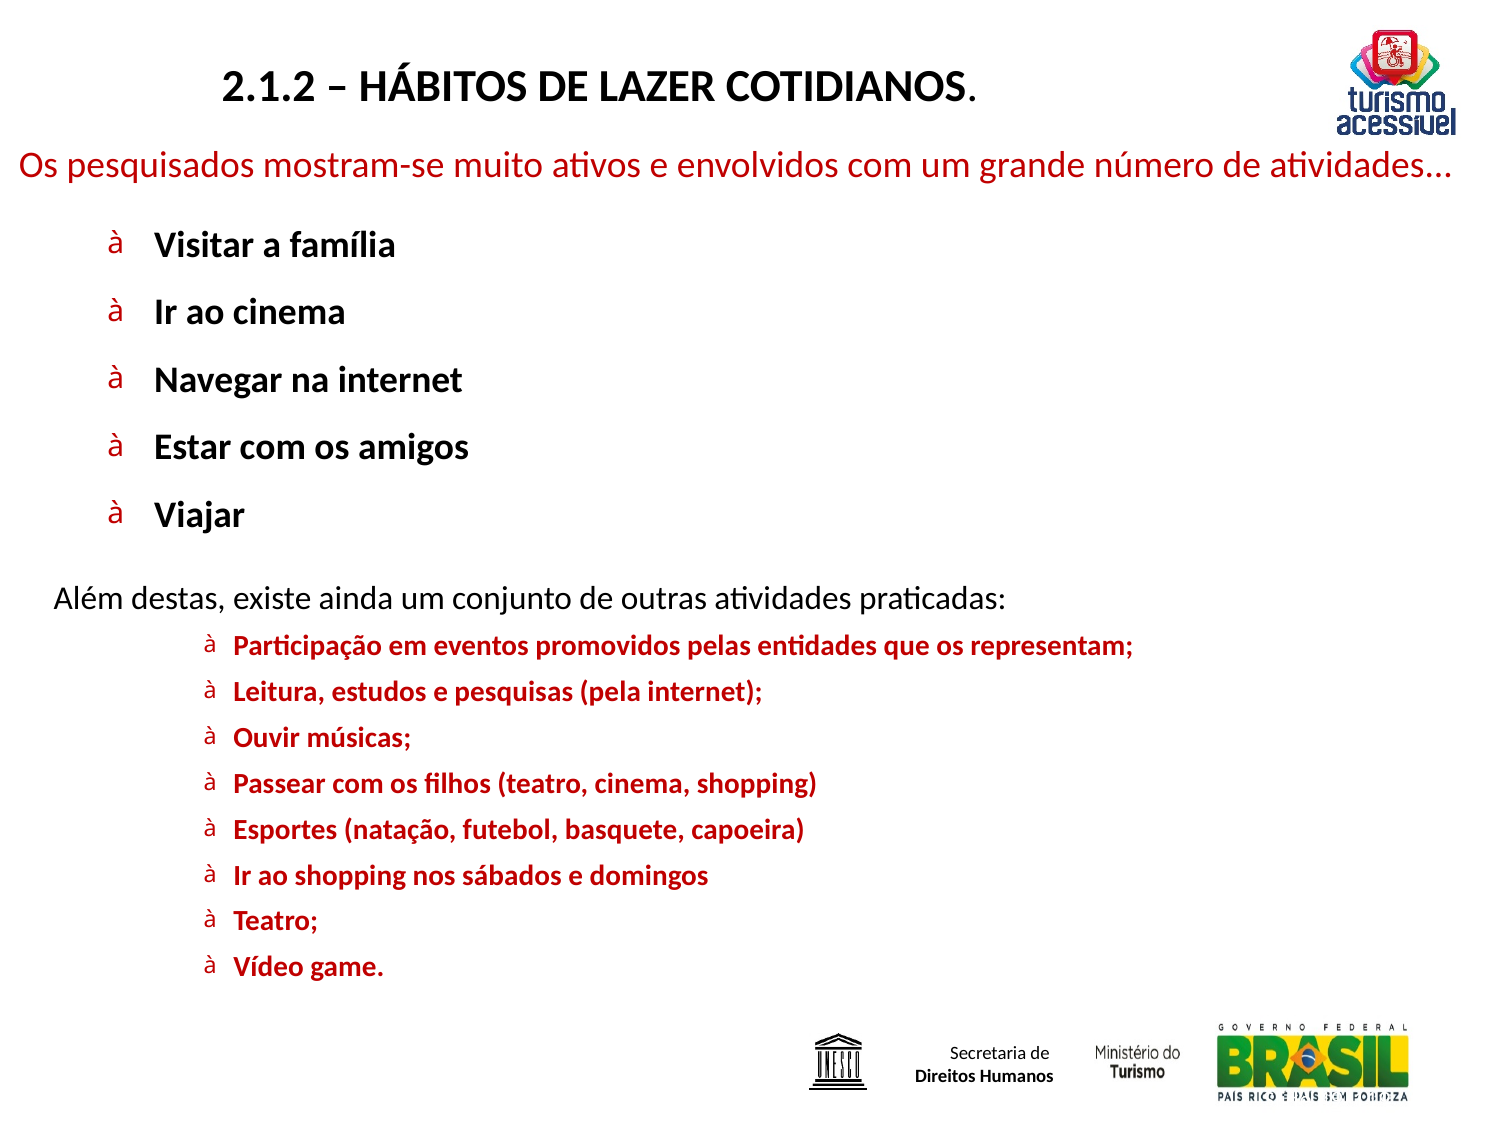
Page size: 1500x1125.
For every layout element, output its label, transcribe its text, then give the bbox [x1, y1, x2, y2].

text_box Os pesquisados mostram-se muito ativos e envolvidos com um grande número de atividades... [4, 125, 1500, 193]
text_box 2.1.2 – Hábitos de lazer cotidianos. [207, 48, 1270, 173]
text_box Além destas, existe ainda um conjunto de outras atividades praticadas: Participação em eventos promovidos pelas entidades que os representam; Leitura, estudos e pesquisas (pela internet); Ouvir músicas; Passear com os filhos (teatro, cinema, shopping) Esportes (natação, futebol, basquete, capoeira) Ir ao shopping nos sábados e domingos Teatro; Vídeo game. [39, 562, 1461, 990]
text_box Visitar a família Ir ao cinema Navegar na internet Estar com os amigos Viajar [92, 190, 842, 543]
text_box Slide 49/119 [1248, 1076, 1483, 1122]
